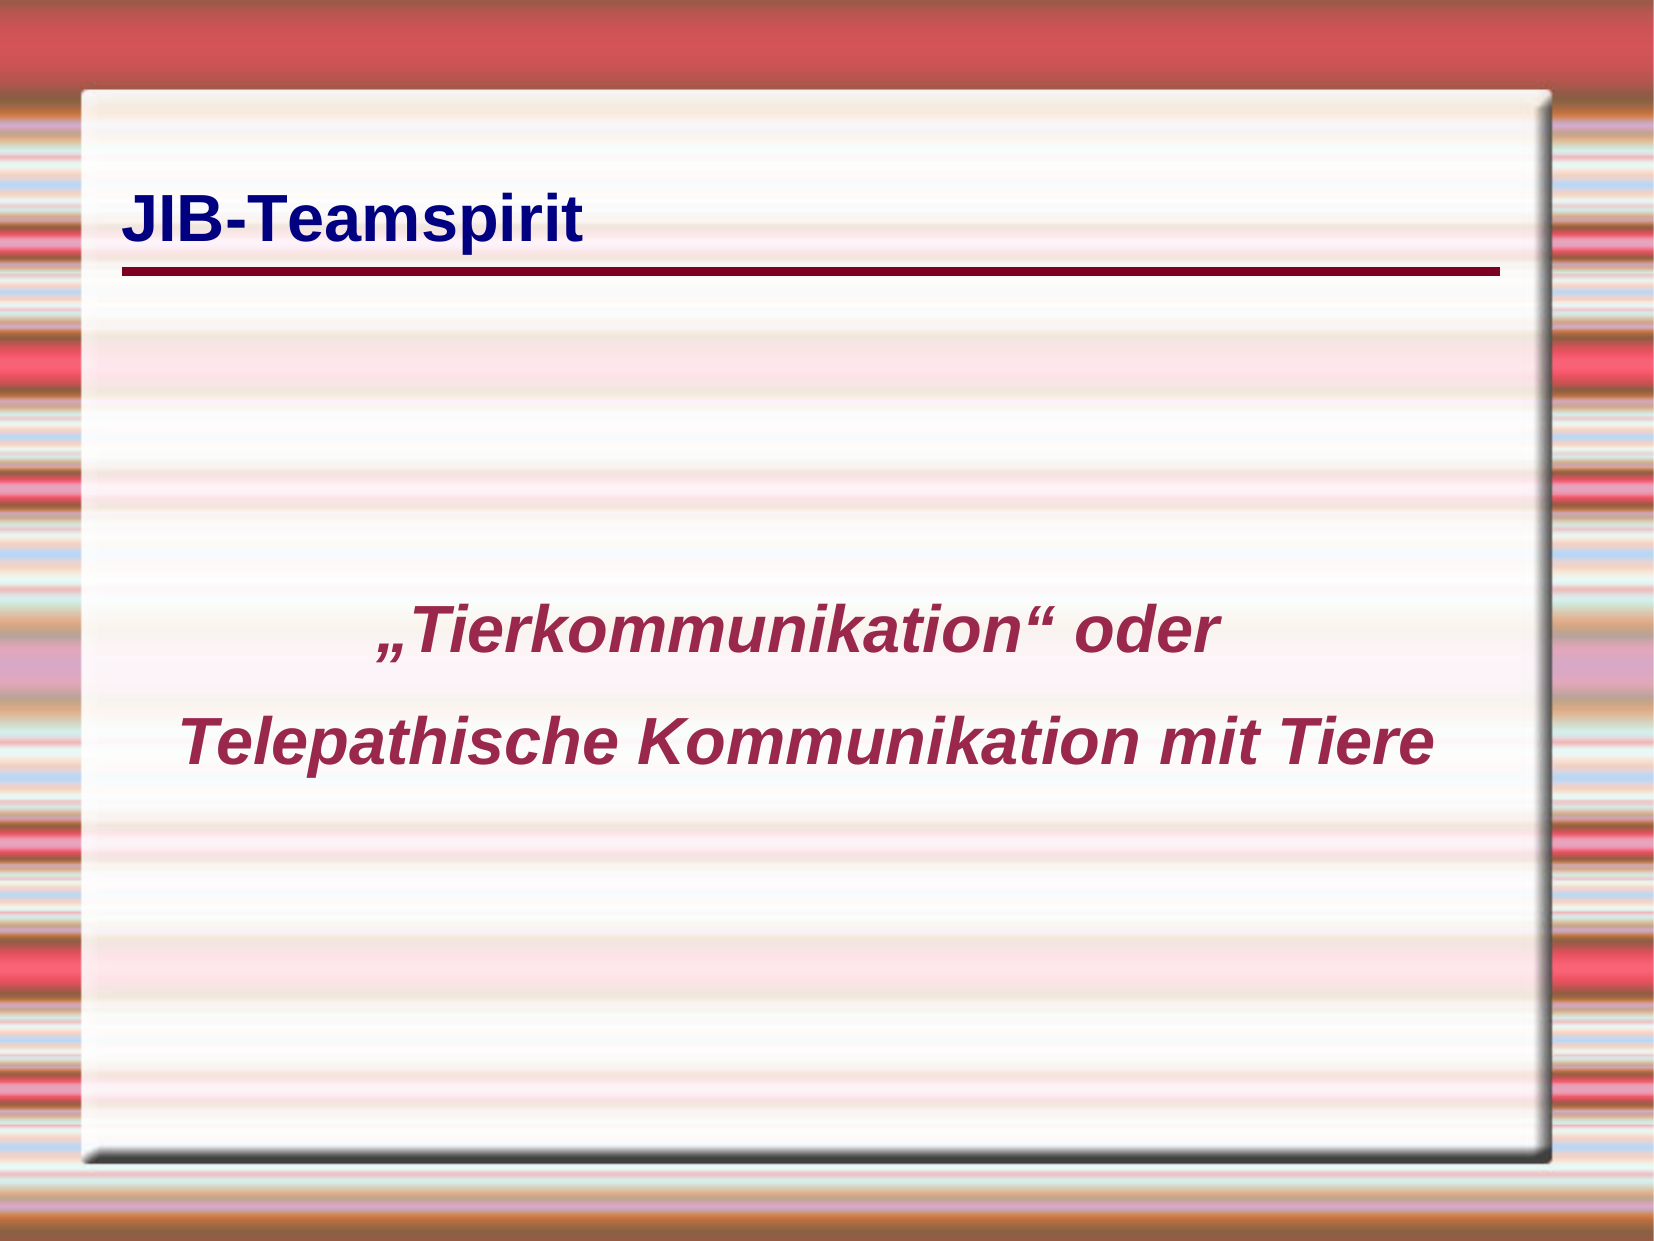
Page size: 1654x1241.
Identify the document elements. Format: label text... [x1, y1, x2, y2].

picture [0, 0, 1654, 1241]
title JIB-Teamspirit [121, 114, 1534, 322]
text_box „Tierkommunikation“ oder Telepathische Kommunikation mit Tiere [118, 509, 1497, 712]
